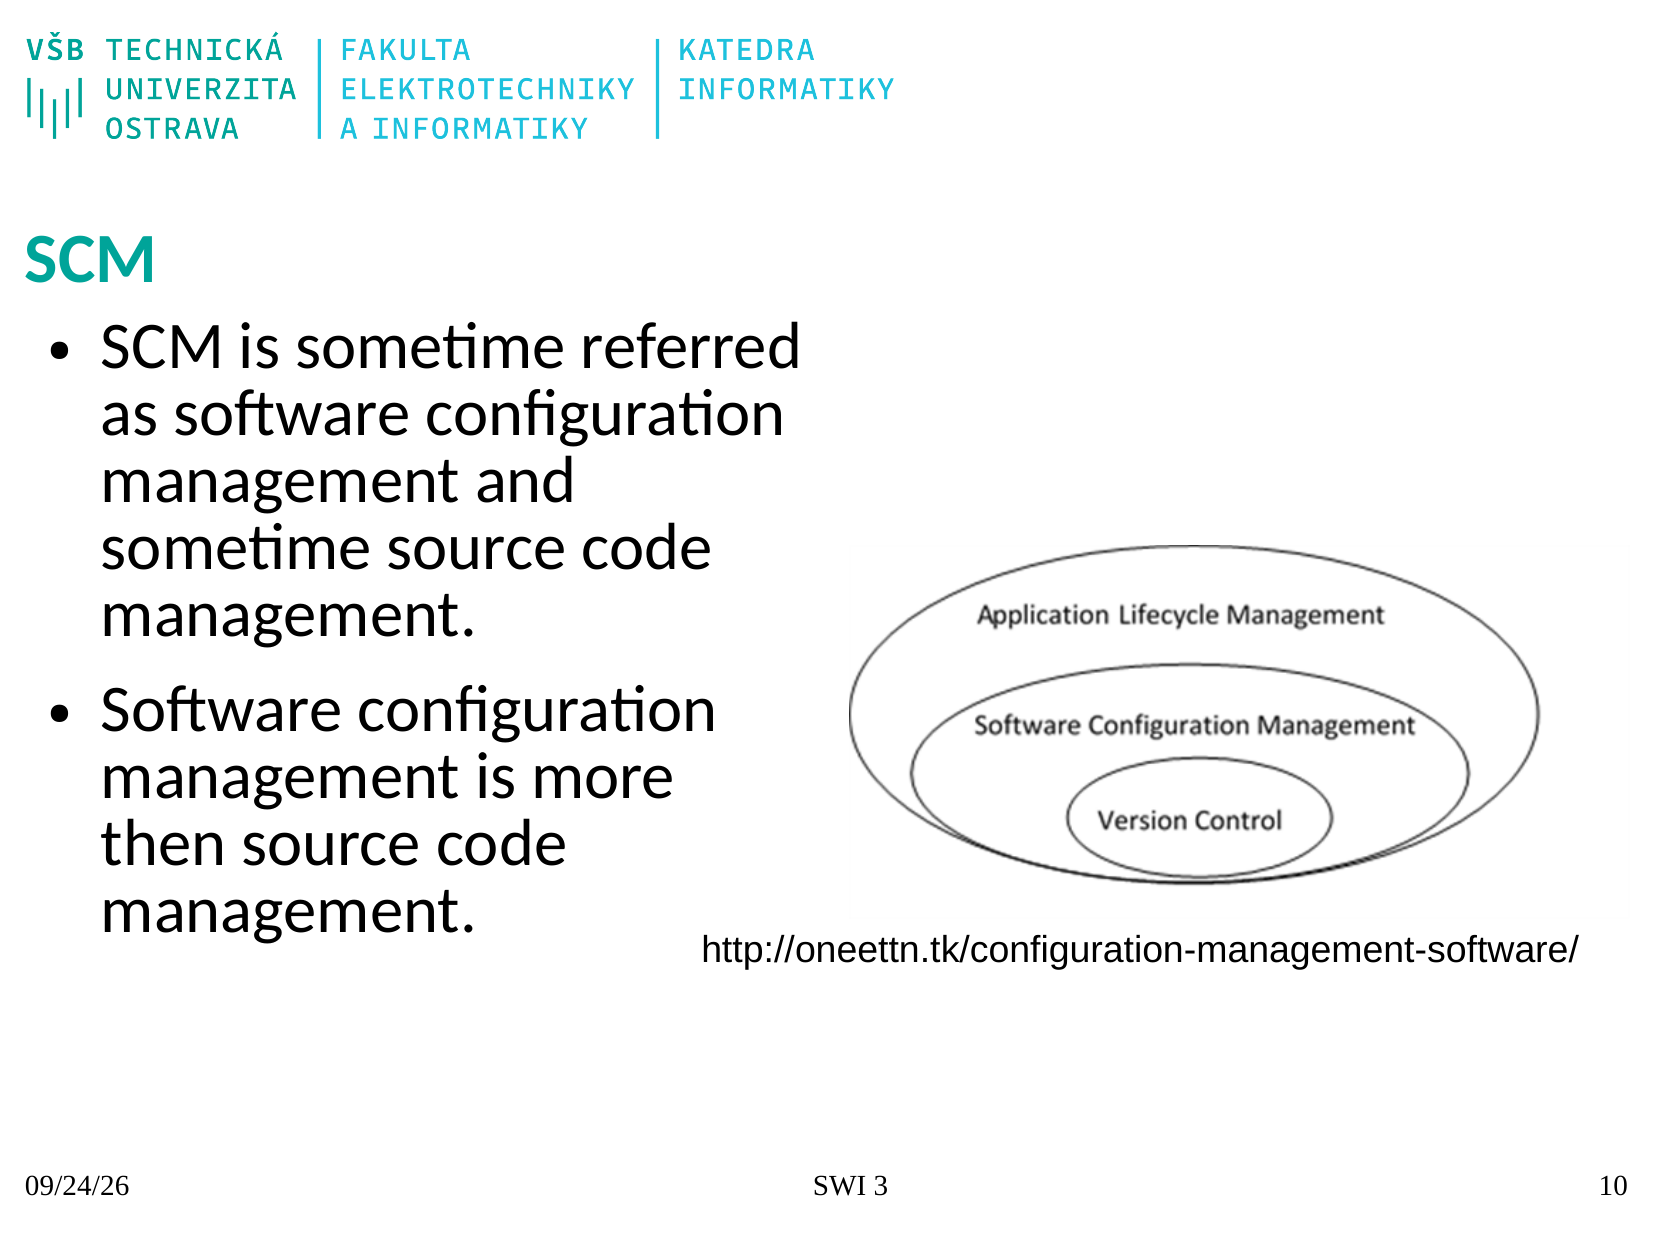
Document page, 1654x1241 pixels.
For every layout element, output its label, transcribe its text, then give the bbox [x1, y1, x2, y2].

title SCM [24, 169, 1629, 300]
picture [26, 31, 894, 139]
list SCM is sometime referred as software configuration management and sometime source code management. Software configuration management is more then source code management. [30, 318, 811, 1146]
text_box http://oneettn.tk/configuration-management-software/ [686, 921, 1595, 979]
picture [849, 545, 1630, 919]
